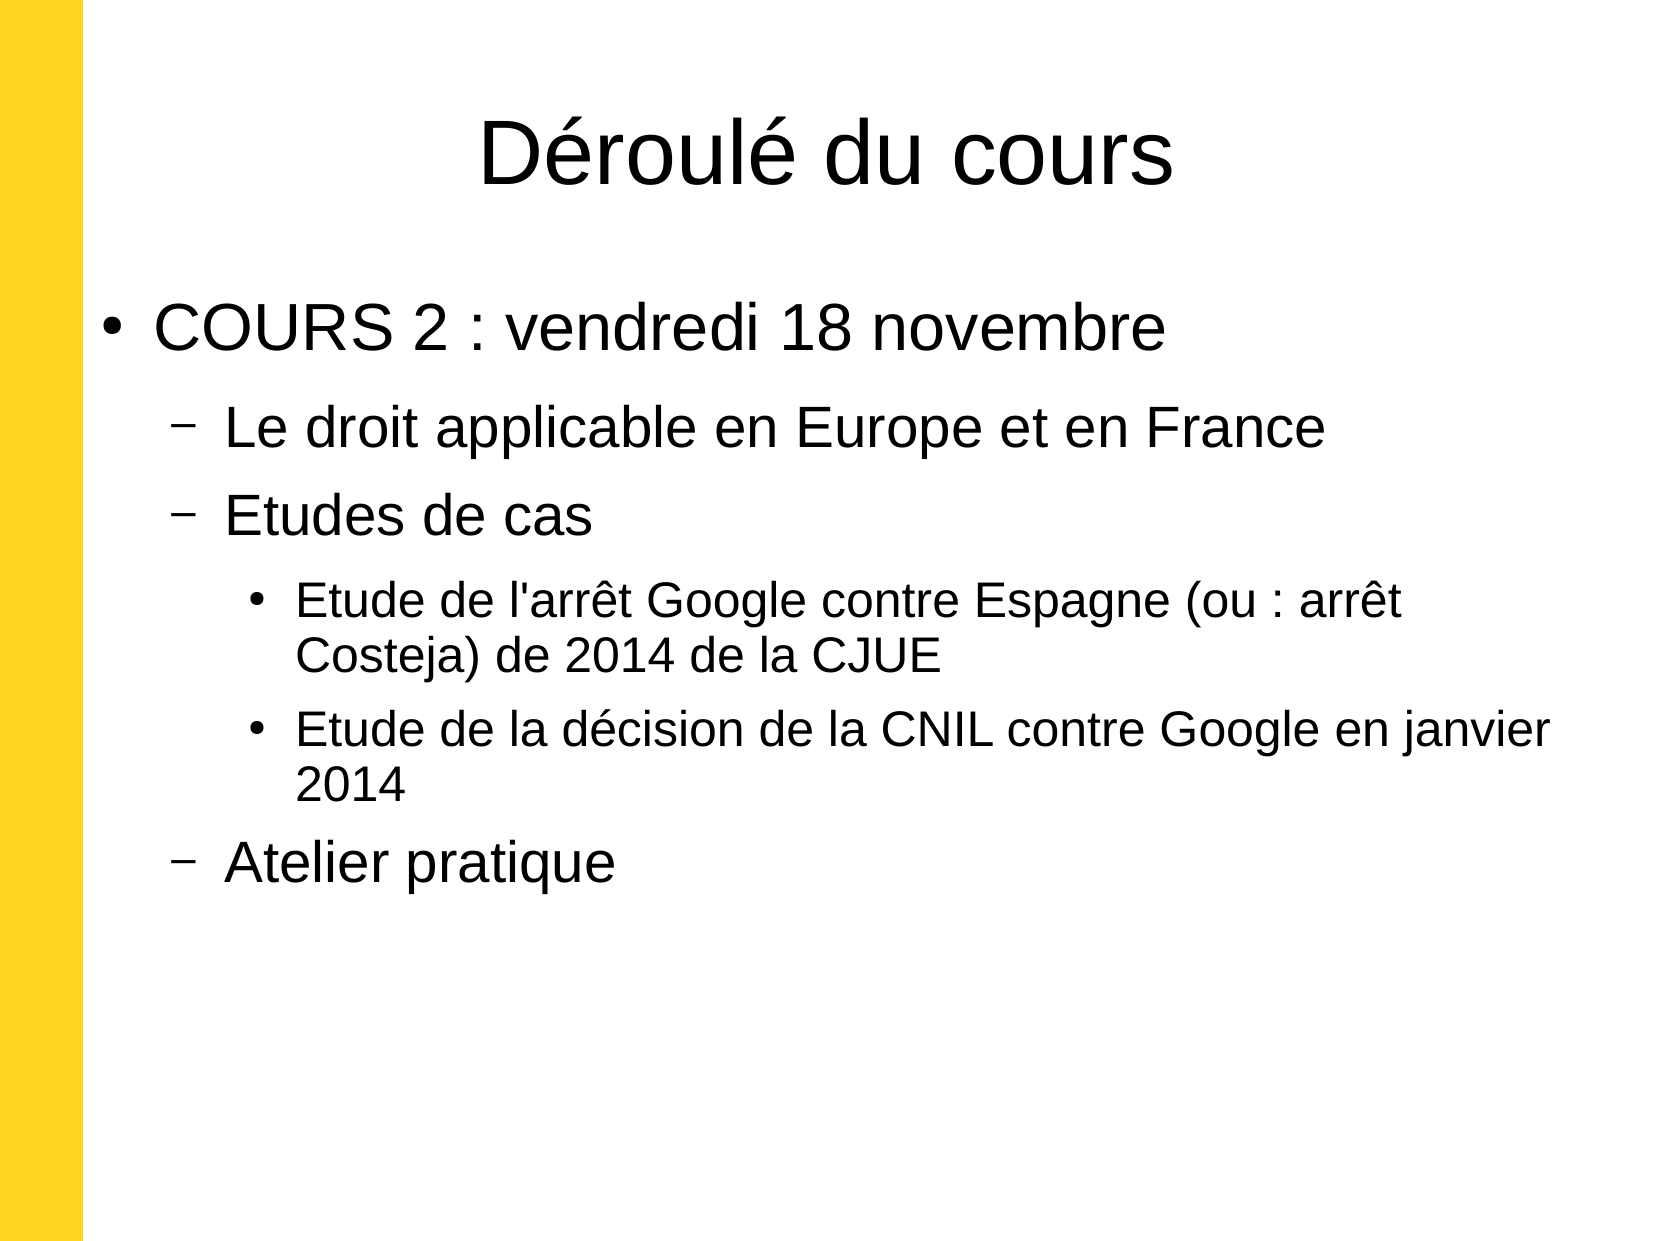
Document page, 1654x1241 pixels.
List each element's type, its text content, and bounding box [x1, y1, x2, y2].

title Déroulé du cours [83, 49, 1571, 257]
text_box [0, 0, 83, 1241]
list COURS 2 : vendredi 18 novembre Le droit applicable en Europe et en France Etudes de cas Etude de l'arrêt Google contre Espagne (ou : arrêt Costeja) de 2014 de la CJUE Etude de la décision de la CNIL contre Google en janvier 2014 Atelier pratique [83, 290, 1571, 1010]
